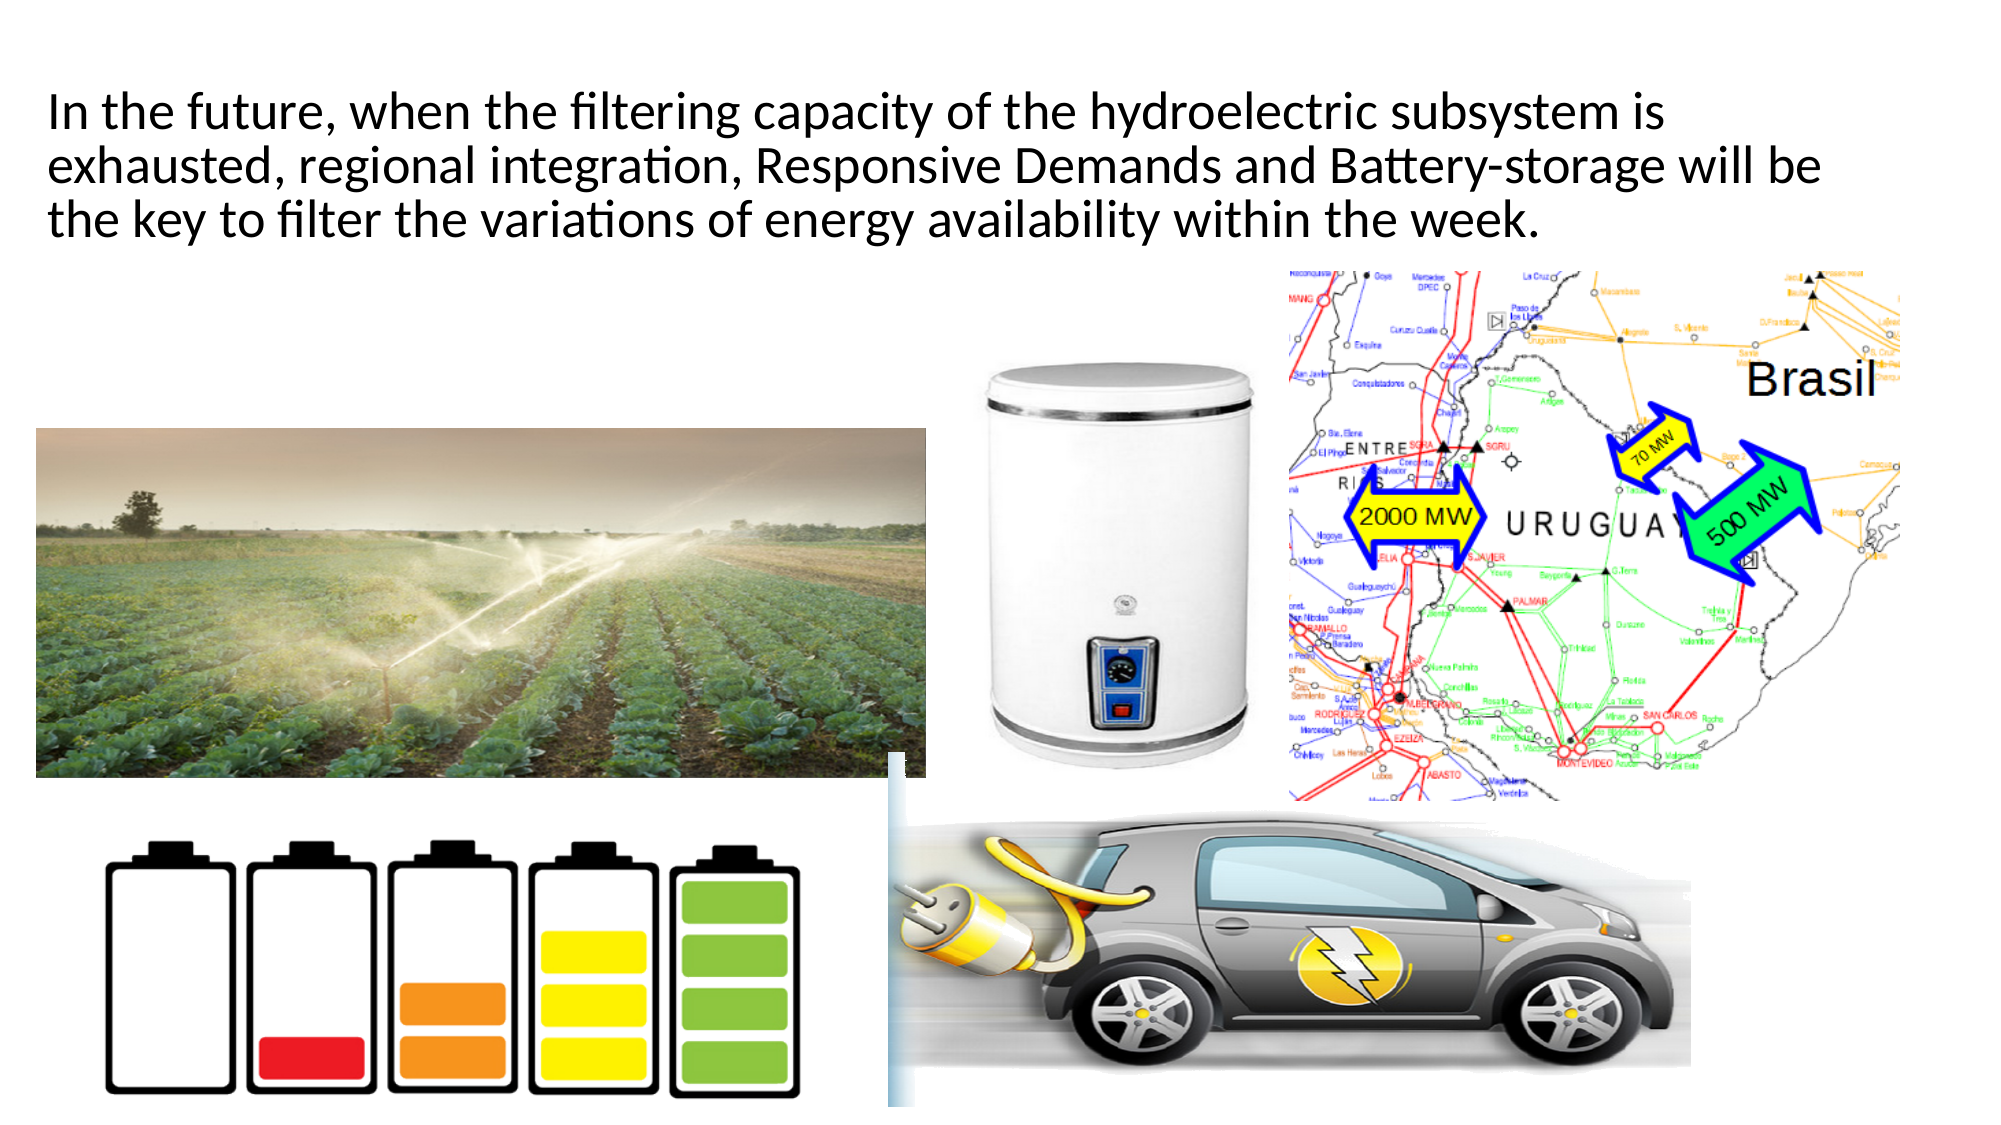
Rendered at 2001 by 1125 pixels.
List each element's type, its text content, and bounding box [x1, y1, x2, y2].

picture [36, 271, 1900, 1107]
title In the future, when the filtering capacity of the hydroelectric subsystem is exhausted, regional integration, Responsive Demands and Battery-storage will be the key to filter the variations of energy availability within the week. [47, 0, 1848, 343]
picture [54, 812, 835, 1124]
